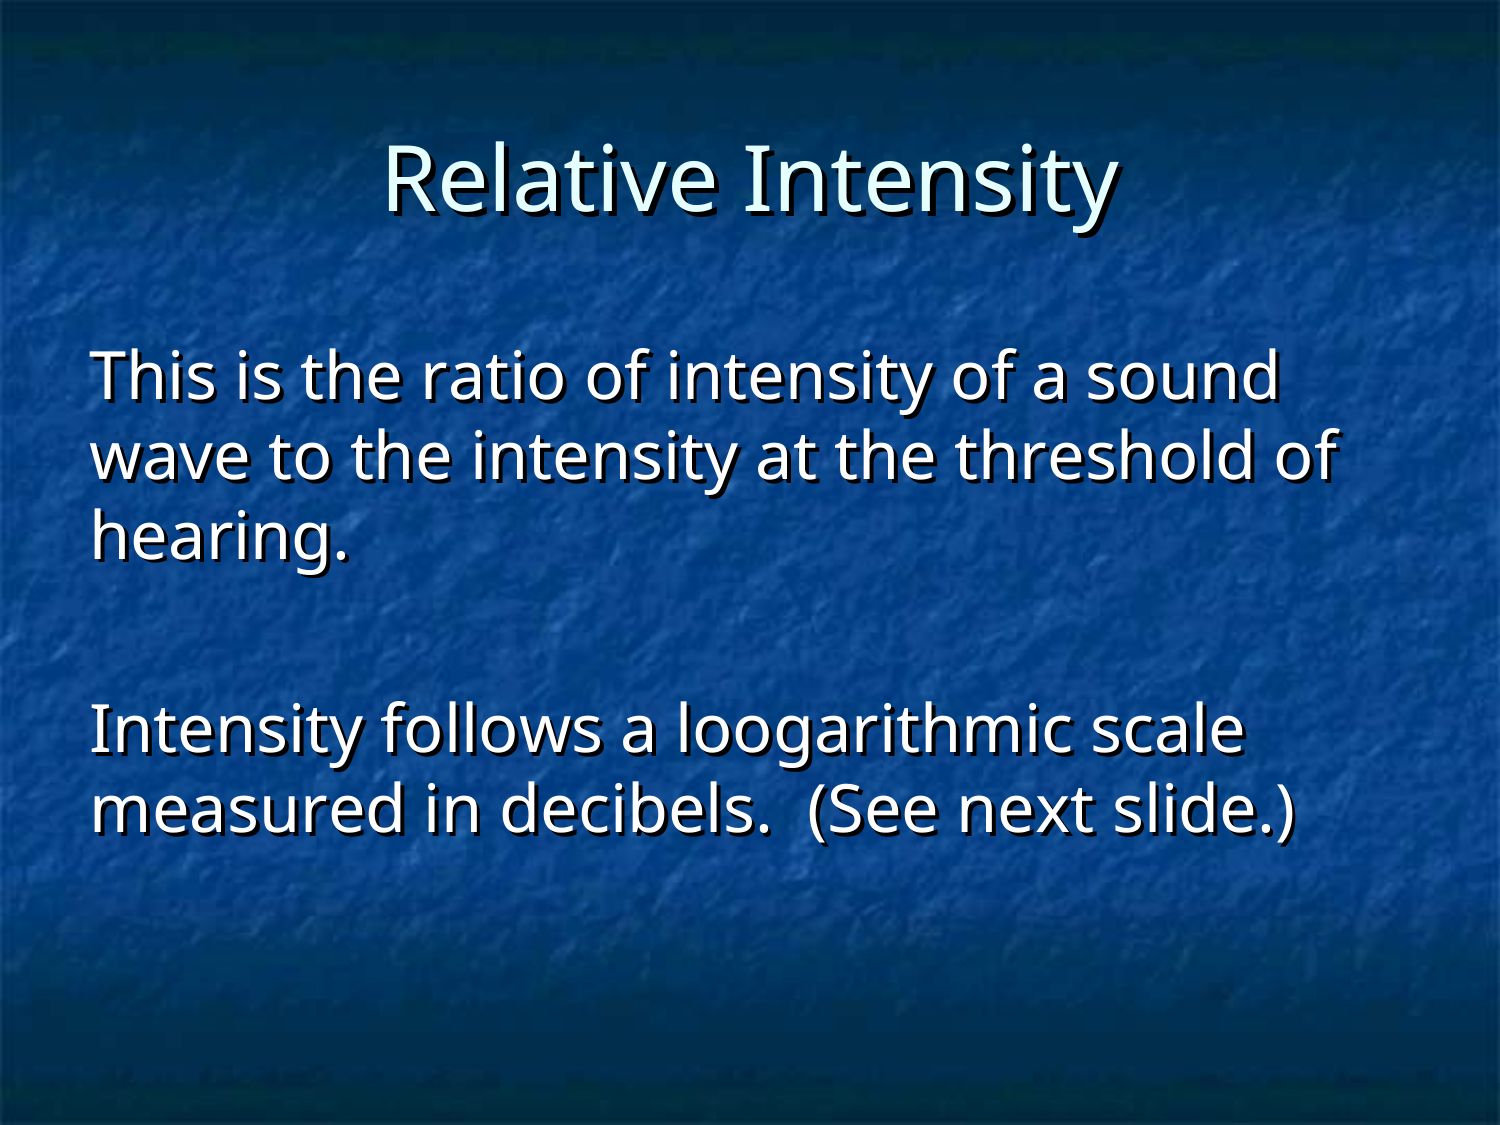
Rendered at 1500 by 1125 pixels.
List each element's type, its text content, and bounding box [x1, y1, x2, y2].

picture [0, 0, 1500, 1125]
text_box This is the ratio of intensity of a sound wave to the intensity at the threshold of hearing. Intensity follows a loogarithmic scale measured in decibels. (See next slide.) [75, 324, 1425, 1000]
text_box Relative Intensity [75, 57, 1425, 293]
